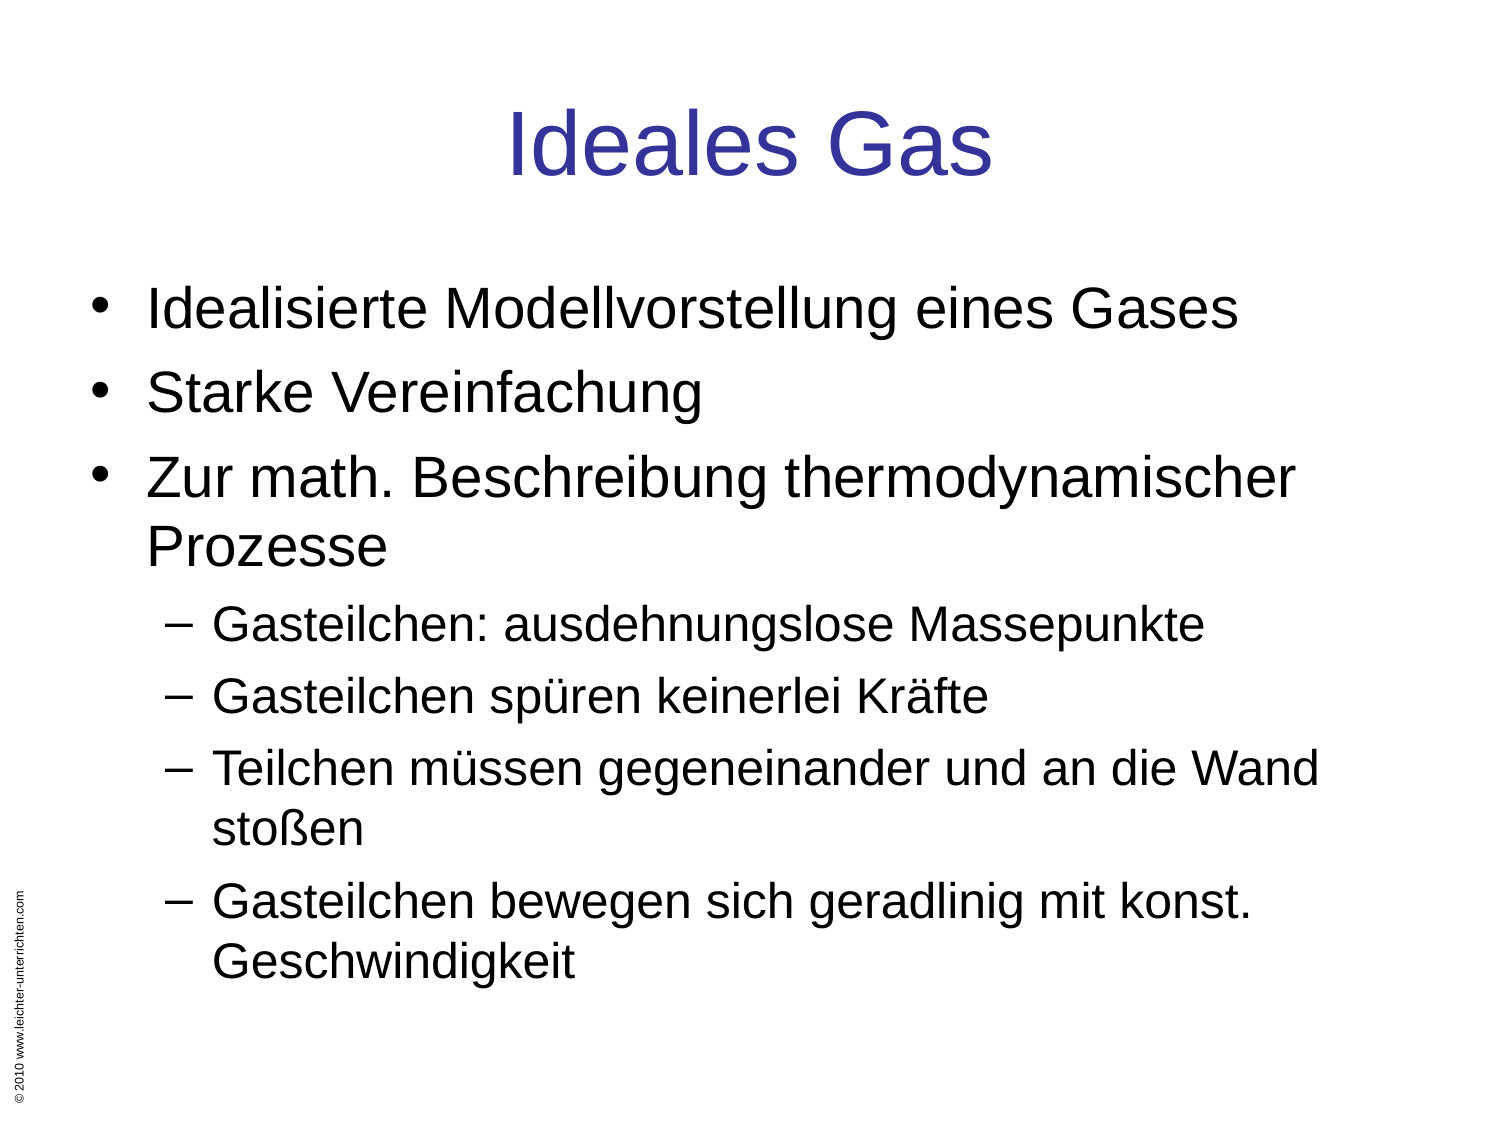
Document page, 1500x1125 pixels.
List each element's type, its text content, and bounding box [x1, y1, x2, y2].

title Ideales Gas [75, 45, 1426, 233]
list Idealisierte Modellvorstellung eines Gases Starke Vereinfachung Zur math. Beschreibung thermodynamischer Prozesse Gasteilchen: ausdehnungslose Massepunkte Gasteilchen spüren keinerlei Kräfte Teilchen müssen gegeneinander und an die Wand stoßen Gasteilchen bewegen sich geradlinig mit konst. Geschwindigkeit [75, 262, 1426, 1005]
